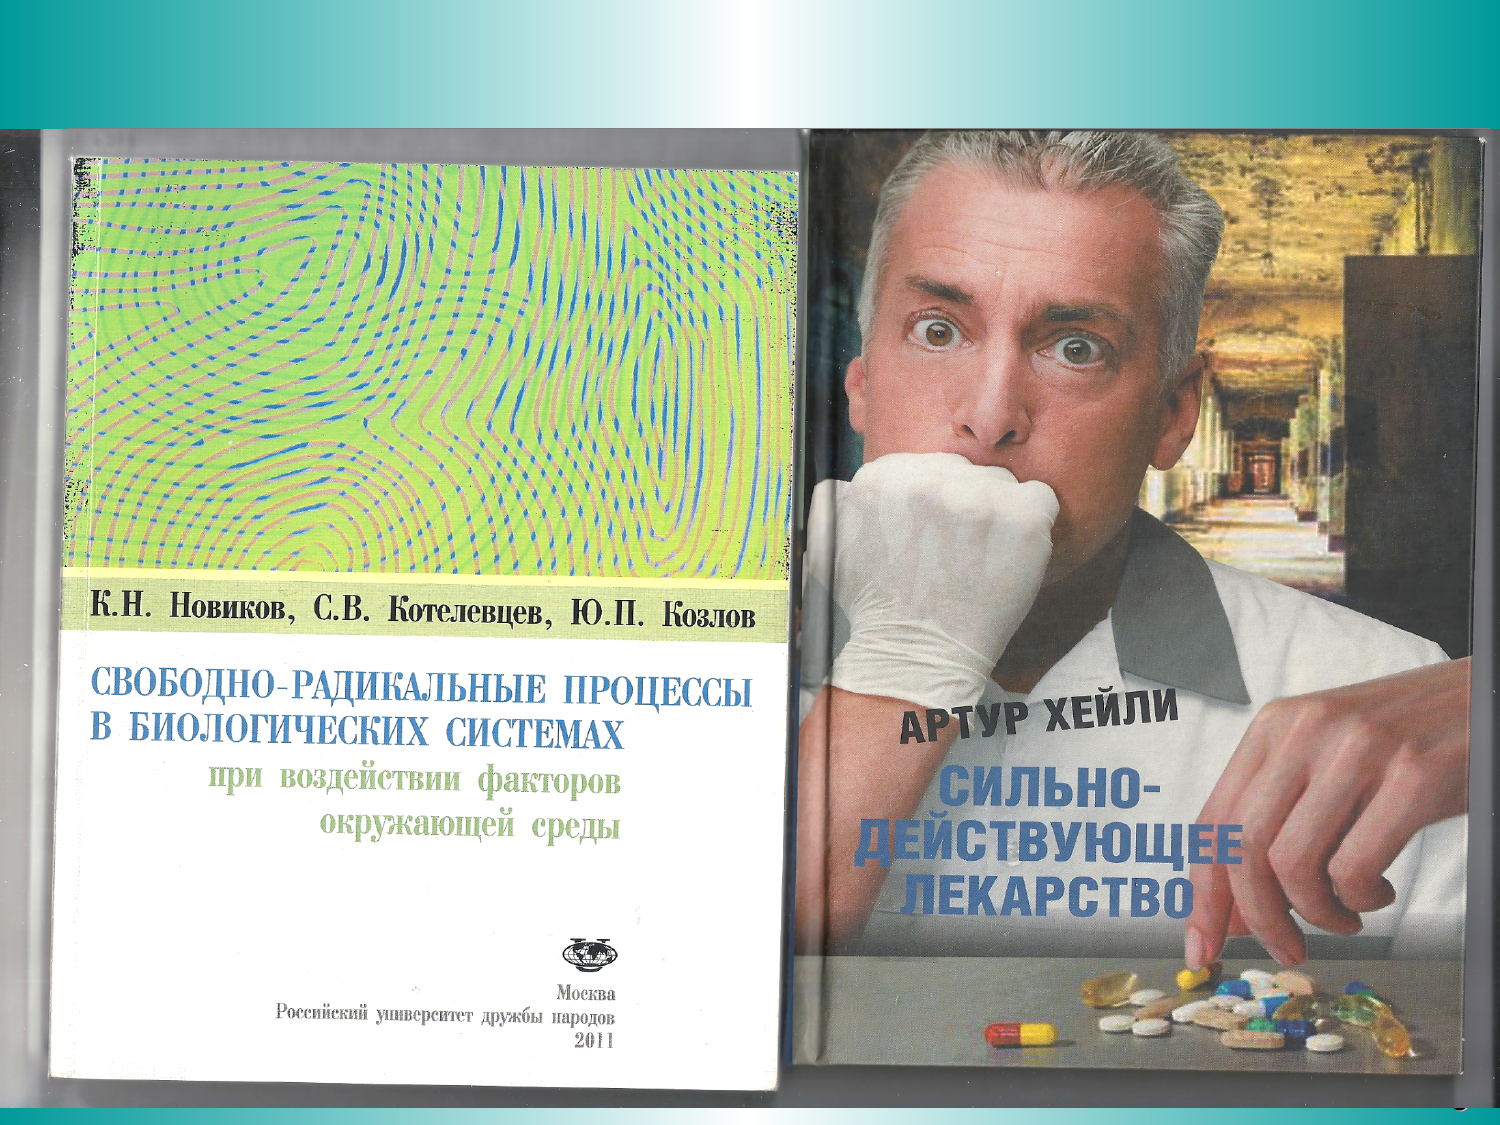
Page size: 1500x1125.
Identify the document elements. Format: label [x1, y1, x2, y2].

picture [0, 129, 1500, 1108]
